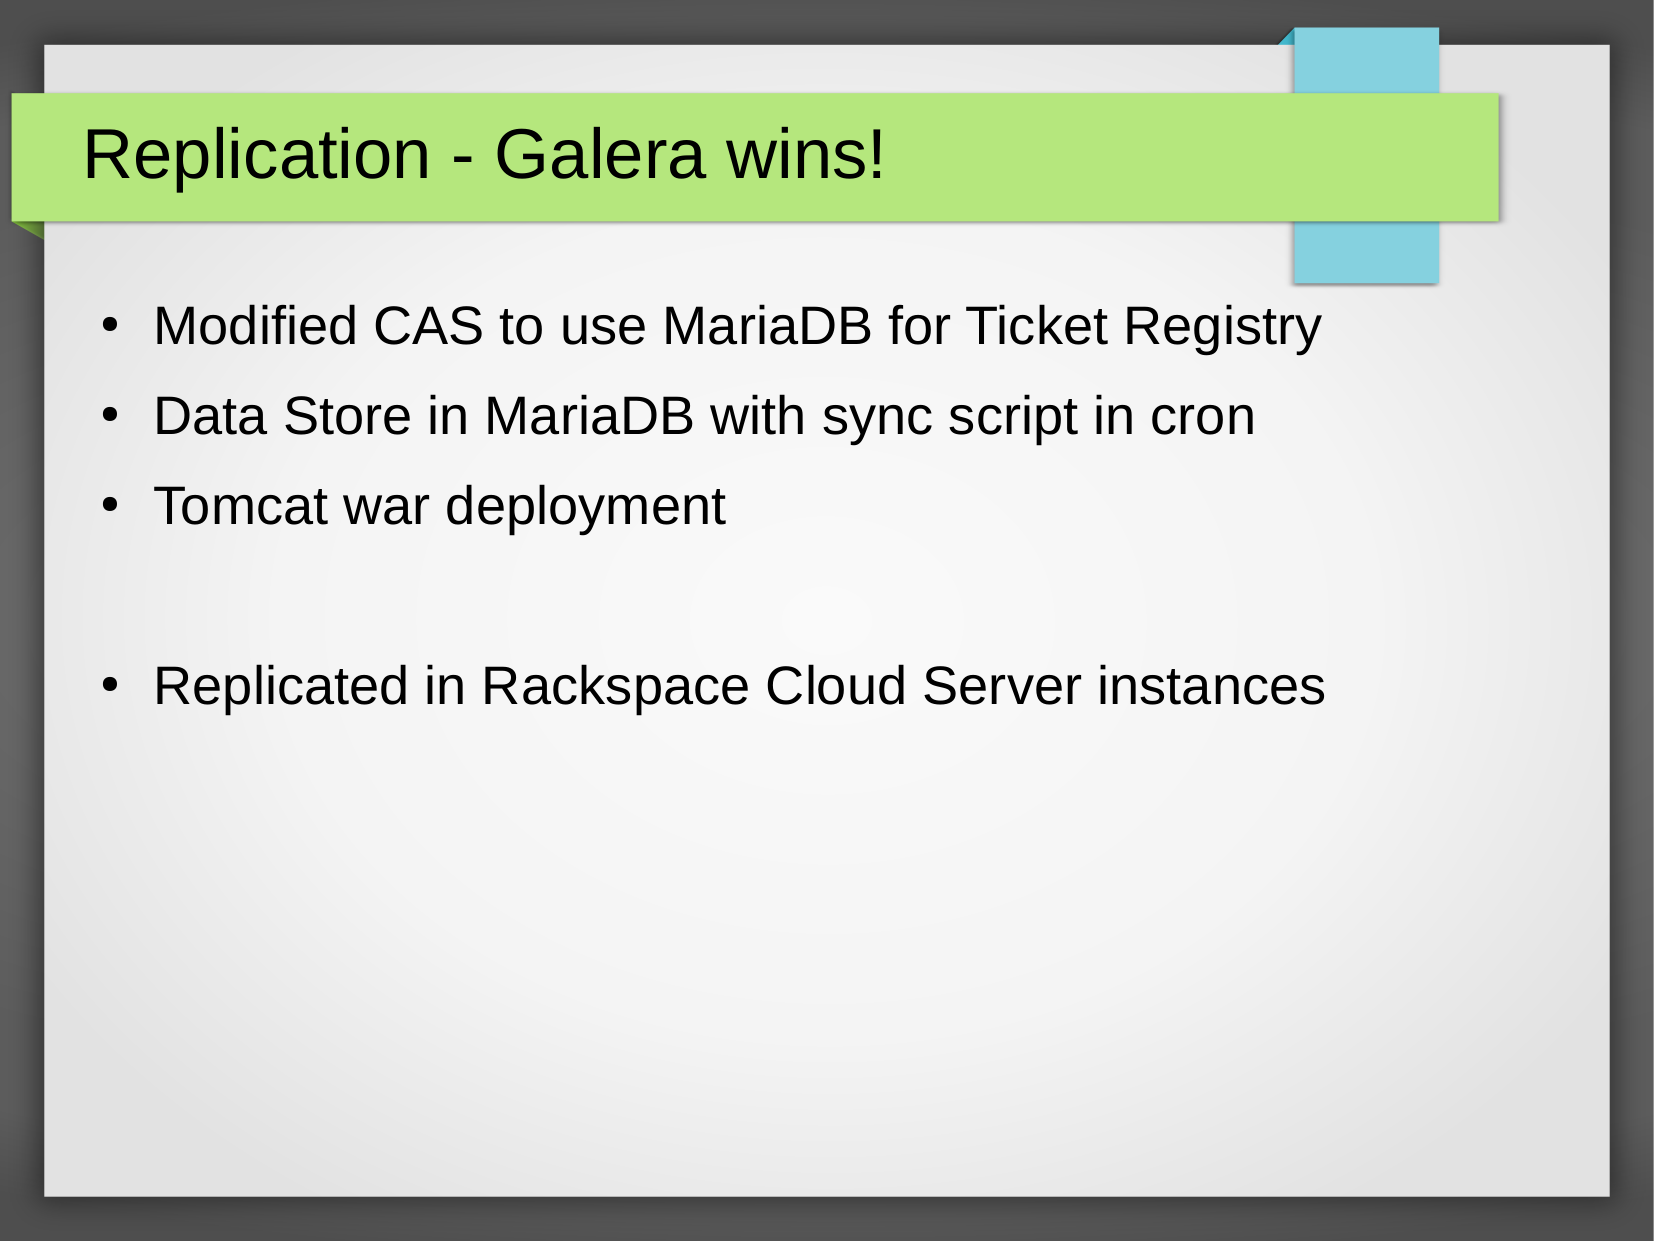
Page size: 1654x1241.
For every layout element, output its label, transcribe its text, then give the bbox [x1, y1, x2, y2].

picture [0, 0, 1654, 1241]
list Modified CAS to use MariaDB for Ticket Registry Data Store in MariaDB with sync script in cron Tomcat war deployment Replicated in Rackspace Cloud Server instances [82, 295, 1571, 1015]
title Replication - Galera wins! [82, 94, 1264, 213]
